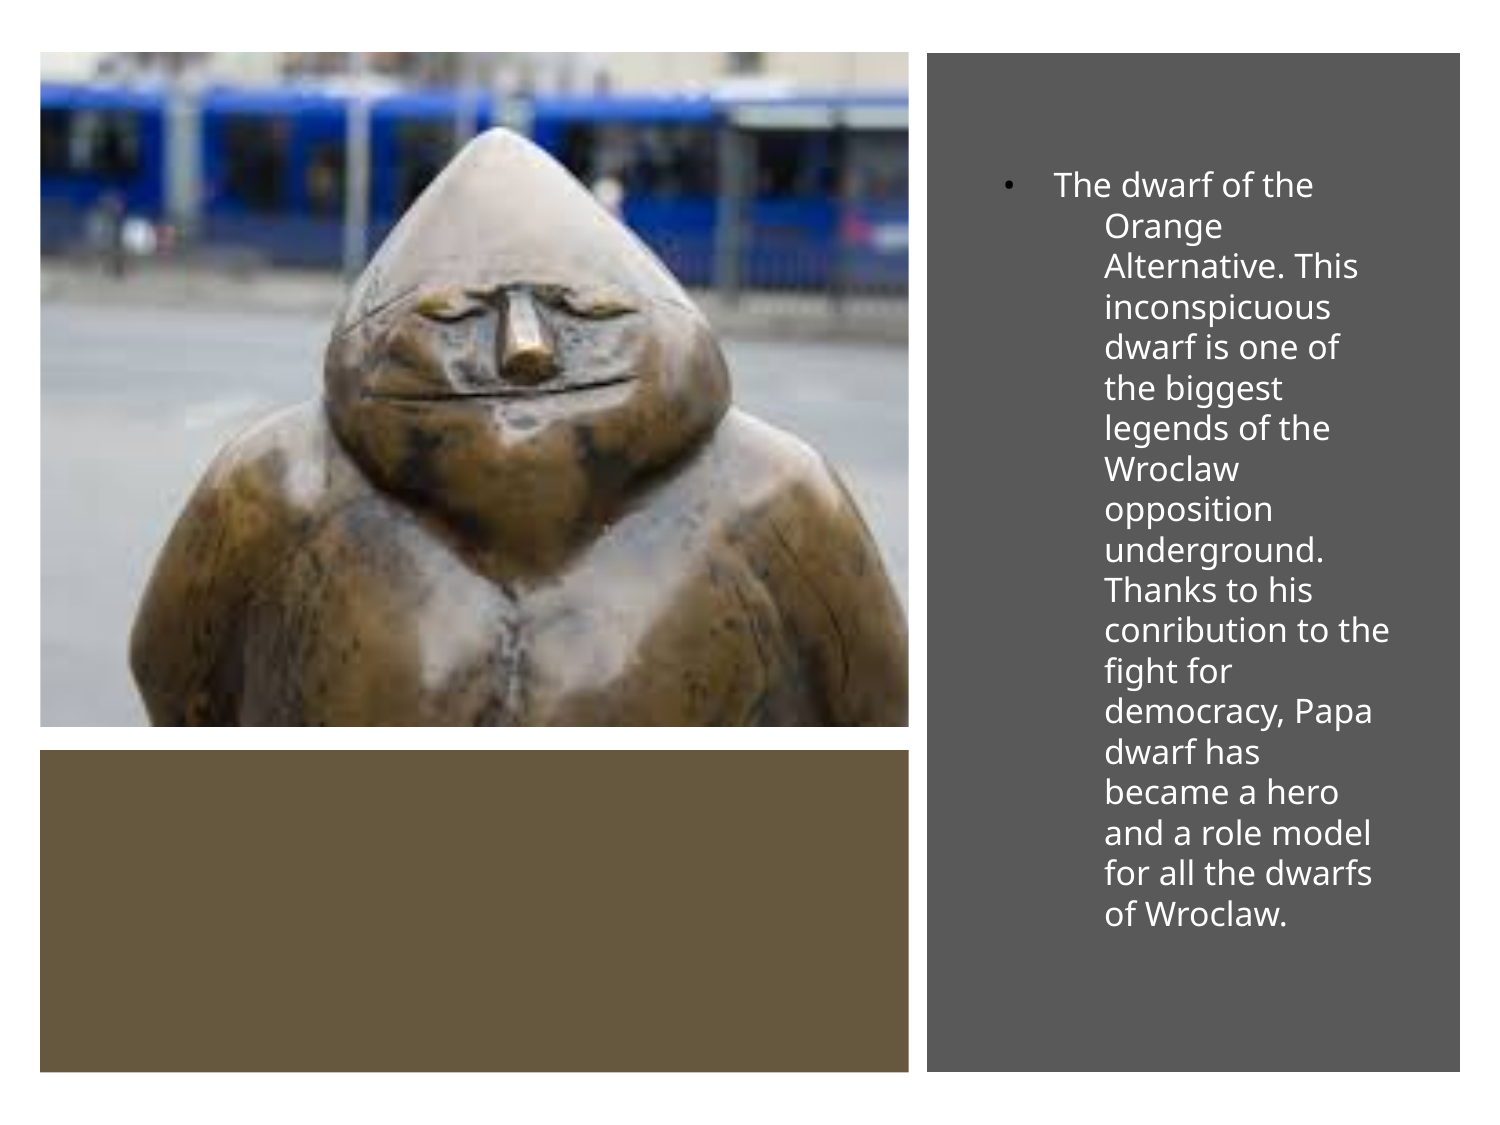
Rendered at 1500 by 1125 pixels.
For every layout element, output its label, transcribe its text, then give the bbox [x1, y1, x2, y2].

picture [40, 52, 909, 727]
list The dwarf of the Orange Alternative. This inconspicuous dwarf is one of the biggest legends of the Wroclaw opposition underground. Thanks to his conribution to the fight for democracy, Papa dwarf has became a hero and a role model for all the dwarfs of Wroclaw. [987, 150, 1410, 947]
text_box [927, 53, 1460, 1072]
text_box [40, 750, 909, 1072]
